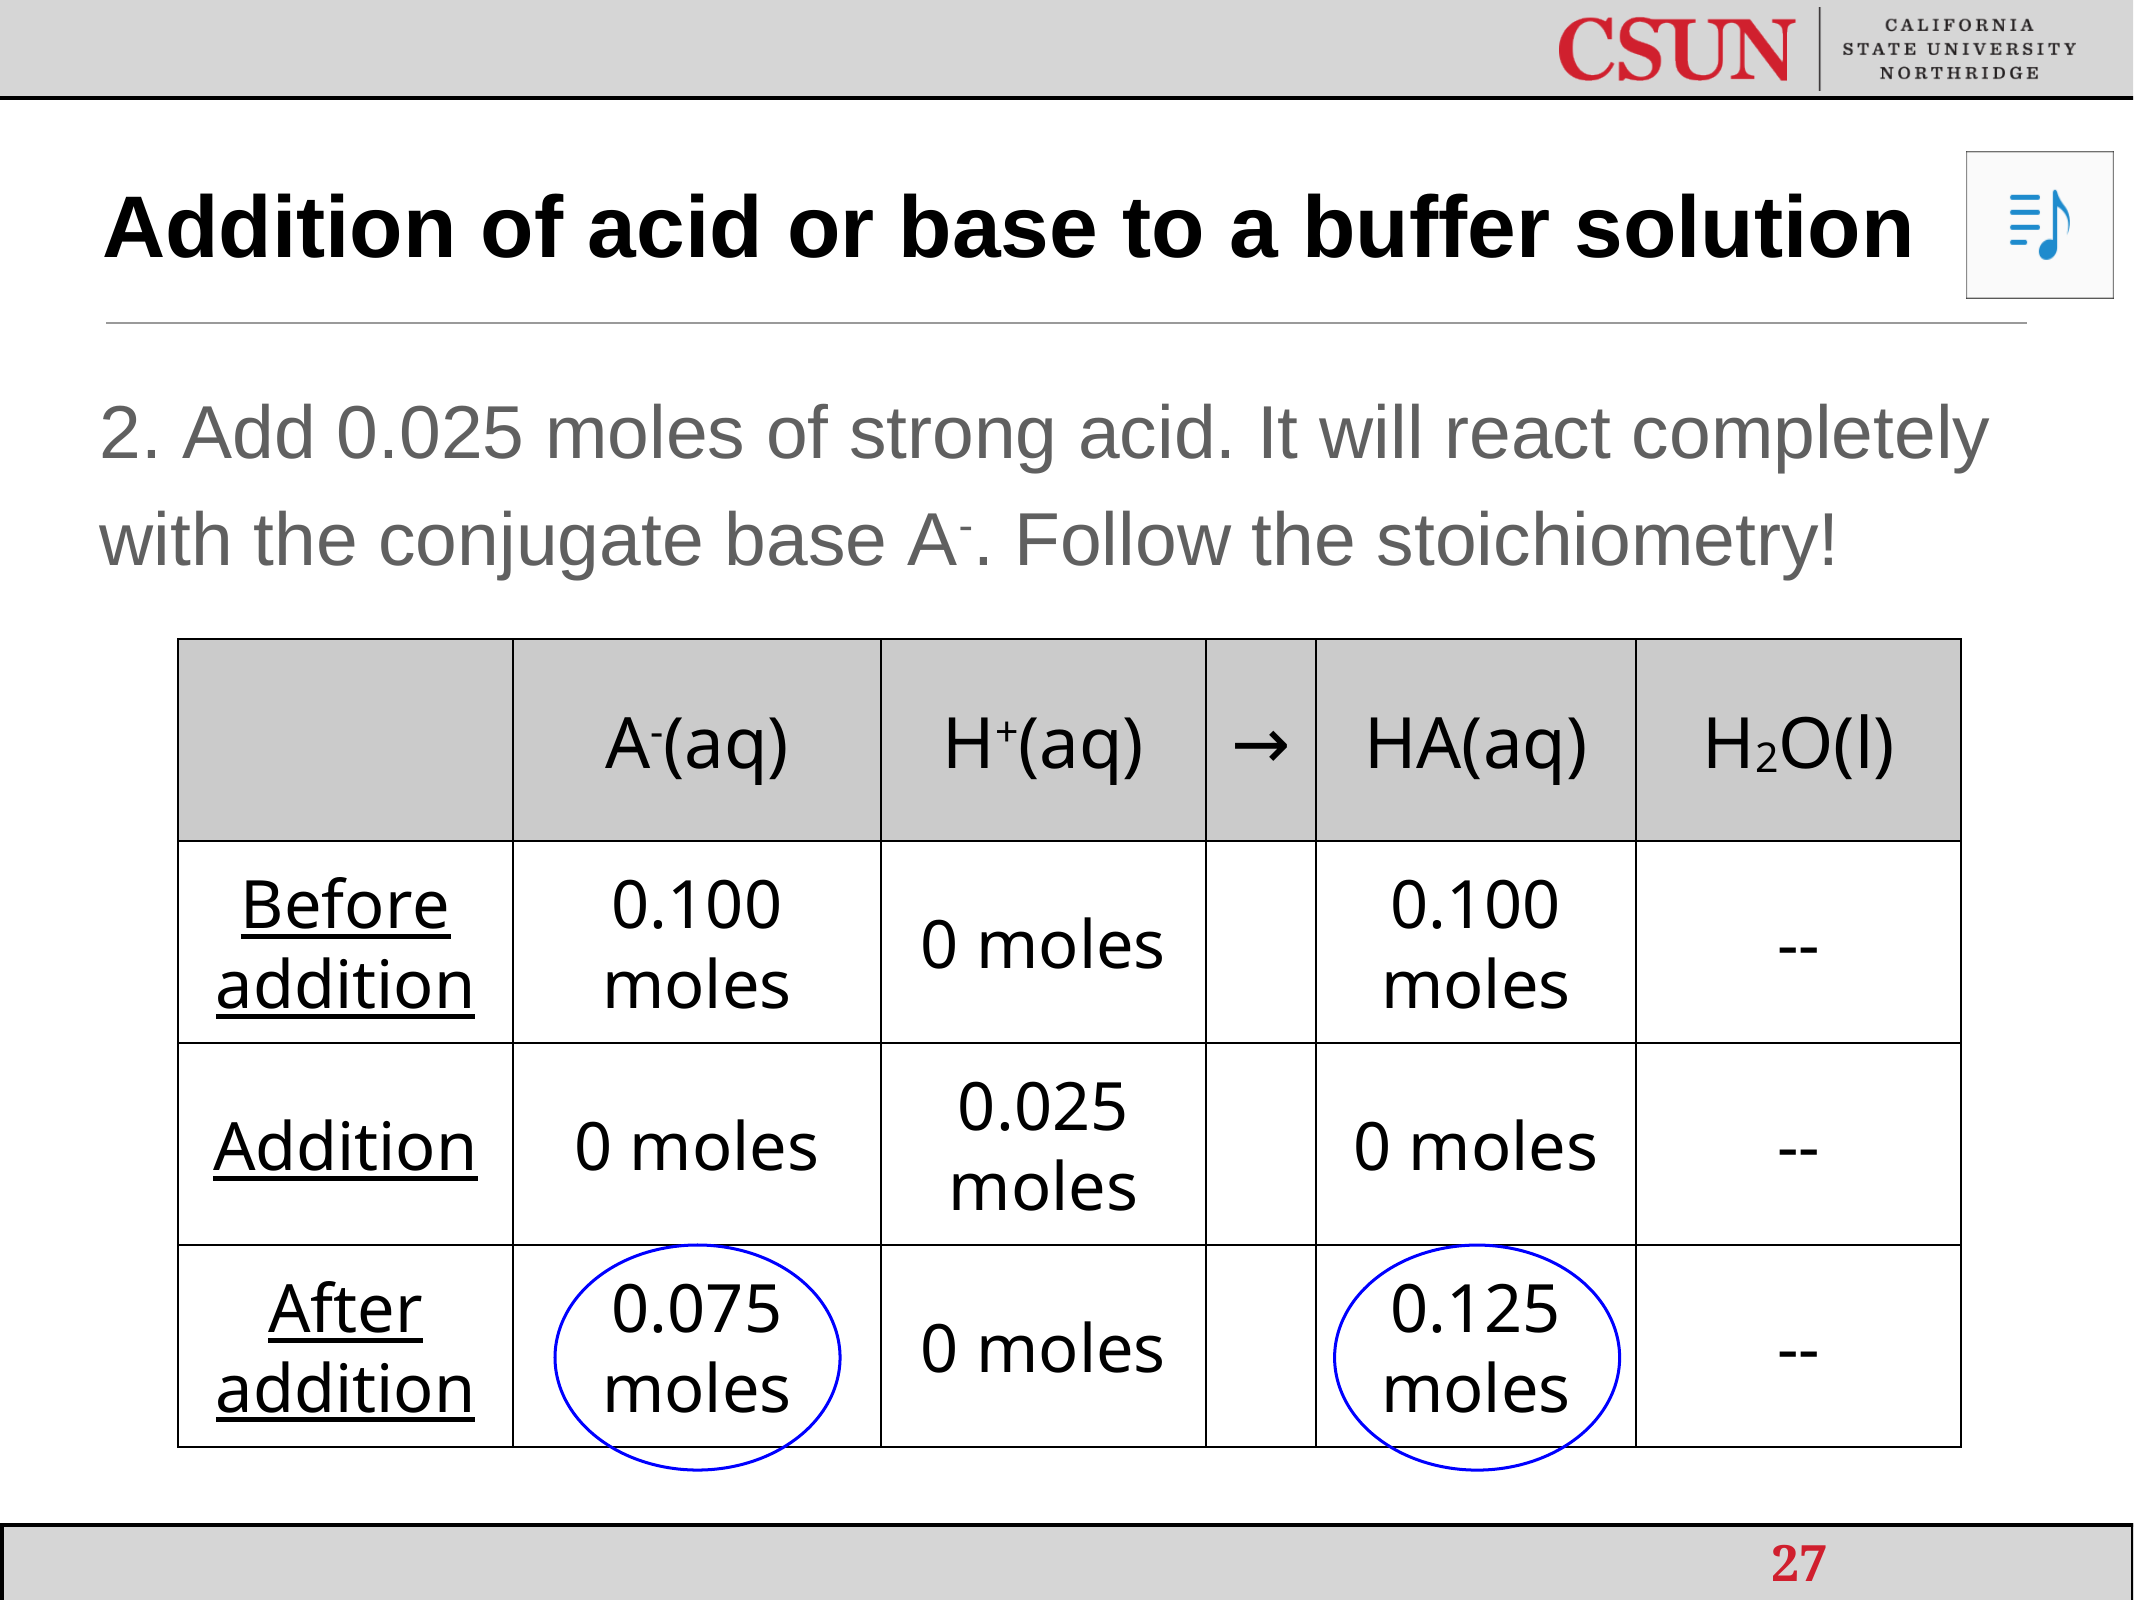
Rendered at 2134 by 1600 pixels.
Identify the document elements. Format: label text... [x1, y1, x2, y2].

list 2. Add 0.025 moles of strong acid. It will react completely with the conjugate base A-. Follow the stoichiometry! [47, 375, 2023, 603]
table_cell 0.075 moles [733, 1246, 880, 1446]
table_cell 0.125 moles [1317, 1246, 1442, 1446]
table_cell -- [1637, 1044, 1960, 1244]
text_box [1965, 150, 2116, 301]
table_cell Before addition [179, 842, 512, 1042]
table_cell 0 moles [882, 1246, 1205, 1446]
table_cell 0 moles [1317, 1044, 1635, 1244]
table_cell 0.100 moles [514, 842, 880, 1042]
table_cell 0 moles [882, 842, 1205, 1042]
table_cell -- [1637, 1246, 1960, 1446]
table_header [179, 640, 512, 840]
table_header HA(aq) [1317, 640, 1635, 840]
table_cell [1207, 842, 1315, 1042]
table_cell 0.125 moles [1513, 1246, 1635, 1446]
table_header H+(aq) [882, 640, 1205, 840]
title Addition of acid or base to a buffer solution [93, 104, 2040, 284]
table_cell 0.075 moles [514, 1246, 662, 1446]
table_cell [1207, 1044, 1315, 1244]
table_cell 0.100 moles [1317, 842, 1635, 1042]
table_cell 0 moles [514, 1044, 880, 1244]
table_header → [1207, 640, 1315, 840]
picture [1559, 7, 2076, 91]
table_cell 0.025 moles [882, 1044, 1205, 1244]
table_cell Addition [179, 1044, 512, 1244]
table_cell After addition [179, 1246, 512, 1446]
table_cell 0.125 moles [1337, 1247, 1618, 1446]
table_cell [1207, 1246, 1315, 1446]
table_cell 0.075 moles [557, 1247, 838, 1446]
table_header A-(aq) [514, 640, 880, 840]
table_cell -- [1637, 842, 1960, 1042]
table_header H2O(l) [1637, 640, 1960, 840]
